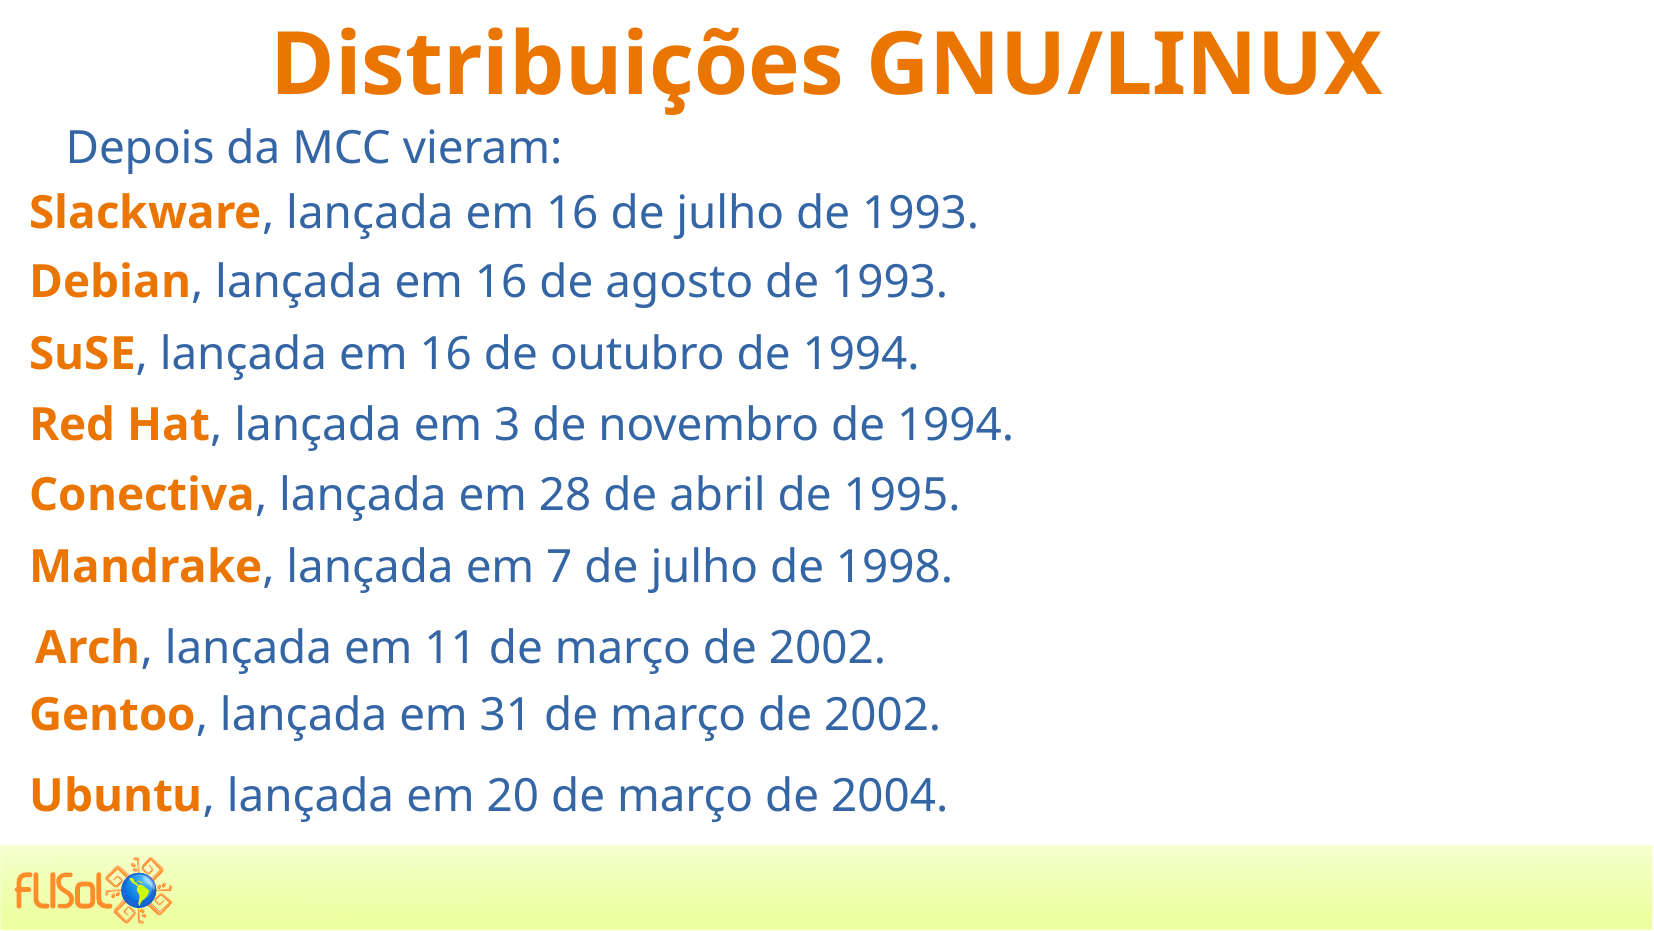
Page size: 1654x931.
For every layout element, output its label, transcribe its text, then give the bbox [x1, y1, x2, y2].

text_box Debian, lançada em 16 de agosto de 1993. [29, 254, 1625, 306]
text_box Depois da MCC vieram: [29, 119, 1625, 172]
text_box Ubuntu, lançada em 20 de março de 2004. [29, 767, 1625, 820]
text_box SuSE, lançada em 16 de outubro de 1994. [29, 326, 1625, 378]
text_box Gentoo, lançada em 31 de março de 2002. [29, 686, 1625, 739]
text_box Conectiva, lançada em 28 de abril de 1995. [29, 466, 1625, 519]
text_box [0, 844, 1654, 931]
text_box Slackware, lançada em 16 de julho de 1993. [29, 184, 1625, 237]
text_box Red Hat, lançada em 3 de novembro de 1994. [29, 397, 1625, 449]
text_box Mandrake, lançada em 7 de julho de 1998. [29, 538, 1625, 591]
text_box Distribuições GNU/LINUX [29, 11, 1625, 110]
text_box Arch, lançada em 11 de março de 2002. [35, 620, 1631, 672]
